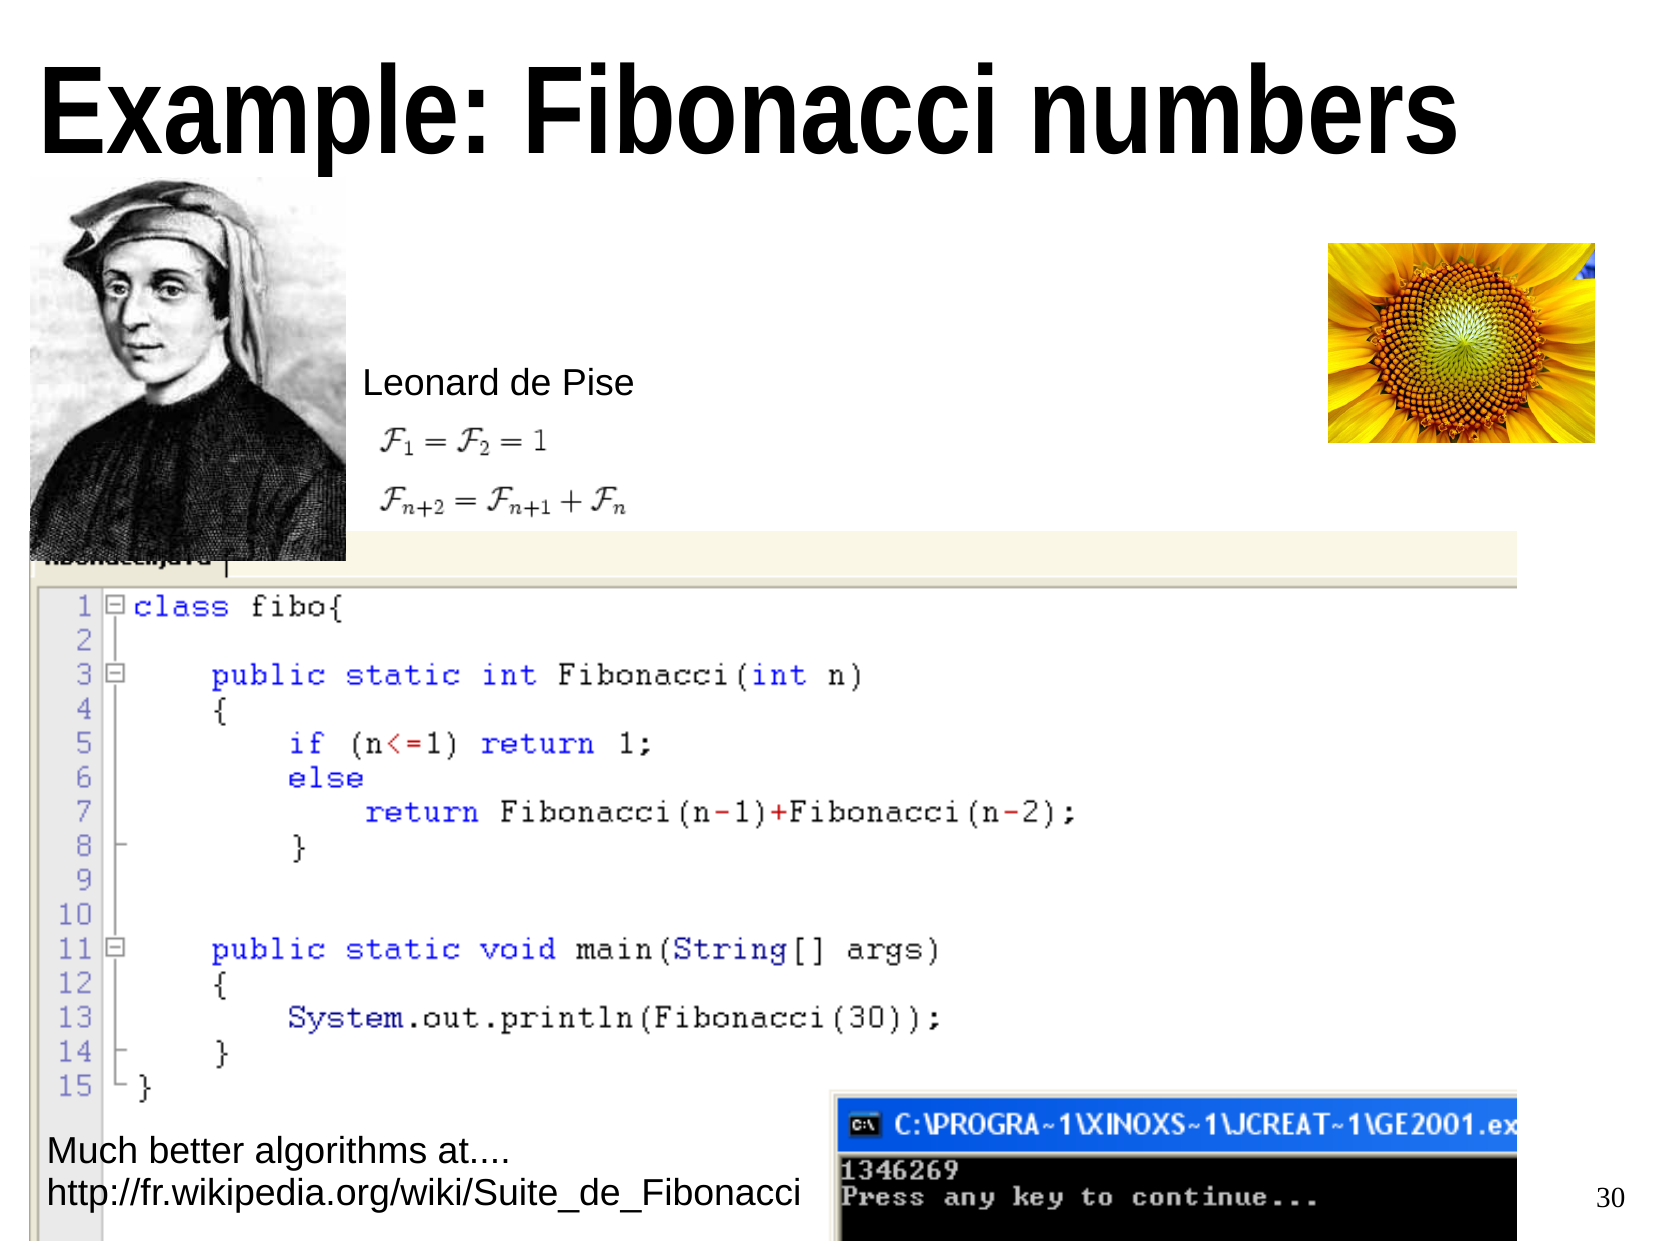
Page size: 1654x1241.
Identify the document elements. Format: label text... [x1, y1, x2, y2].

text_box Example: Fibonacci numbers [23, 29, 1477, 188]
picture [29, 177, 1517, 1241]
text_box Much better algorithms at.... http://fr.wikipedia.org/wiki/Suite_de_Fibonacci [31, 1122, 815, 1221]
picture [377, 484, 632, 519]
picture [1328, 243, 1595, 443]
text_box Leonard de Pise [347, 354, 650, 412]
picture [377, 425, 550, 457]
